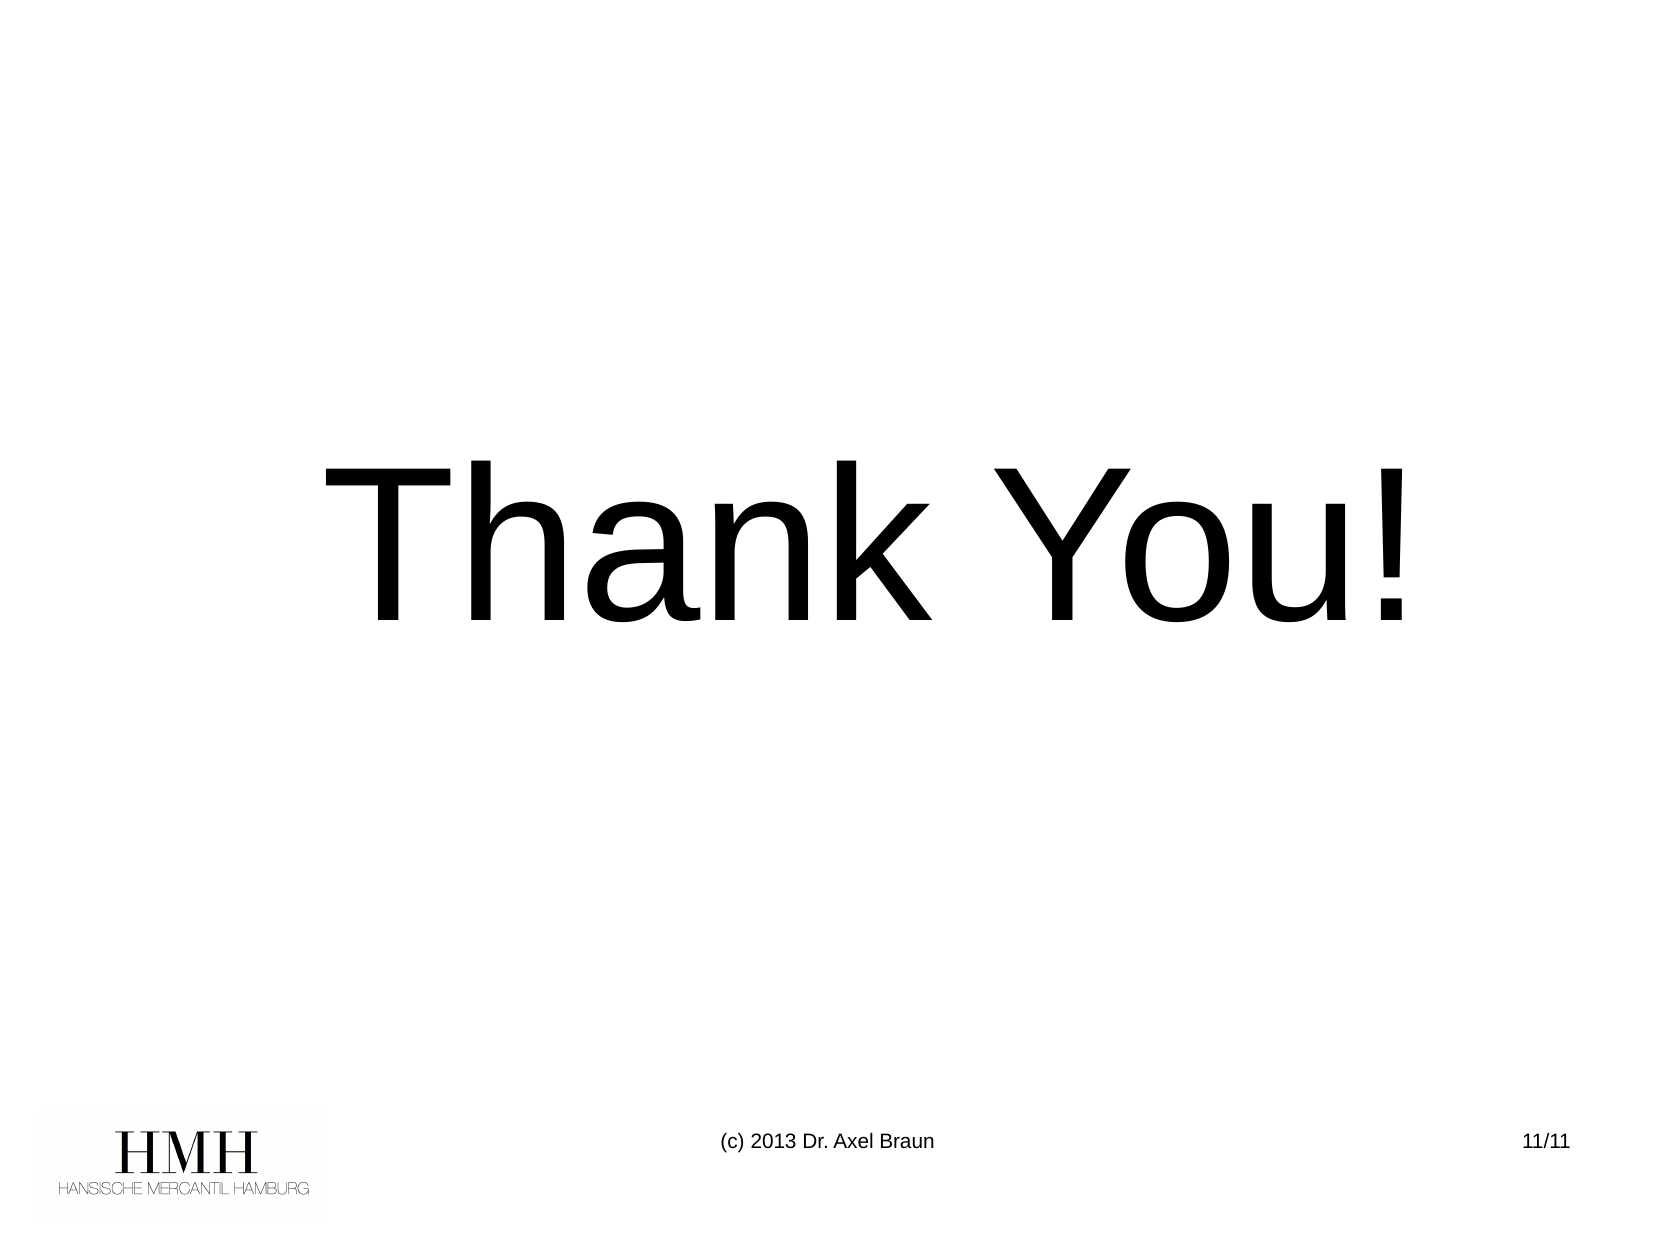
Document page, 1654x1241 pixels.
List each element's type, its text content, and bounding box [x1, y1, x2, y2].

picture [37, 1110, 331, 1228]
text_box Thank You! [307, 413, 1437, 674]
